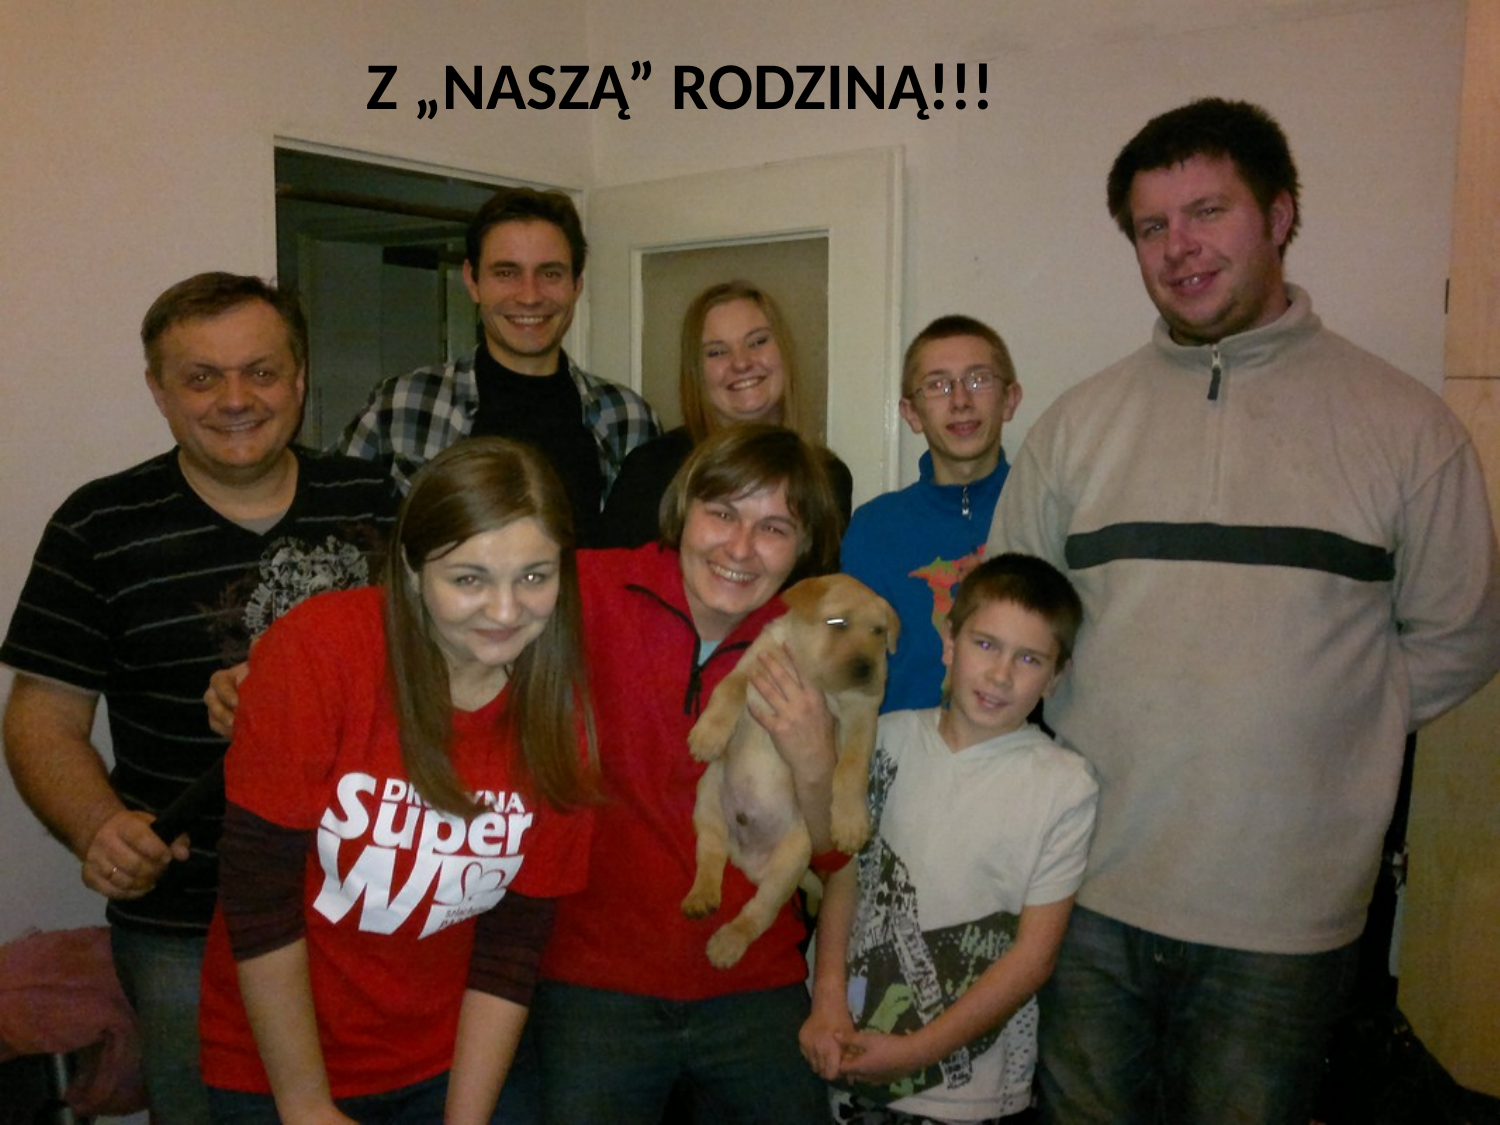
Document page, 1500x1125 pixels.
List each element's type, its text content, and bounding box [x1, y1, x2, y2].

picture [0, 0, 1500, 1125]
text_box Z „NASZĄ” RODZINĄ!!! [351, 35, 1015, 131]
